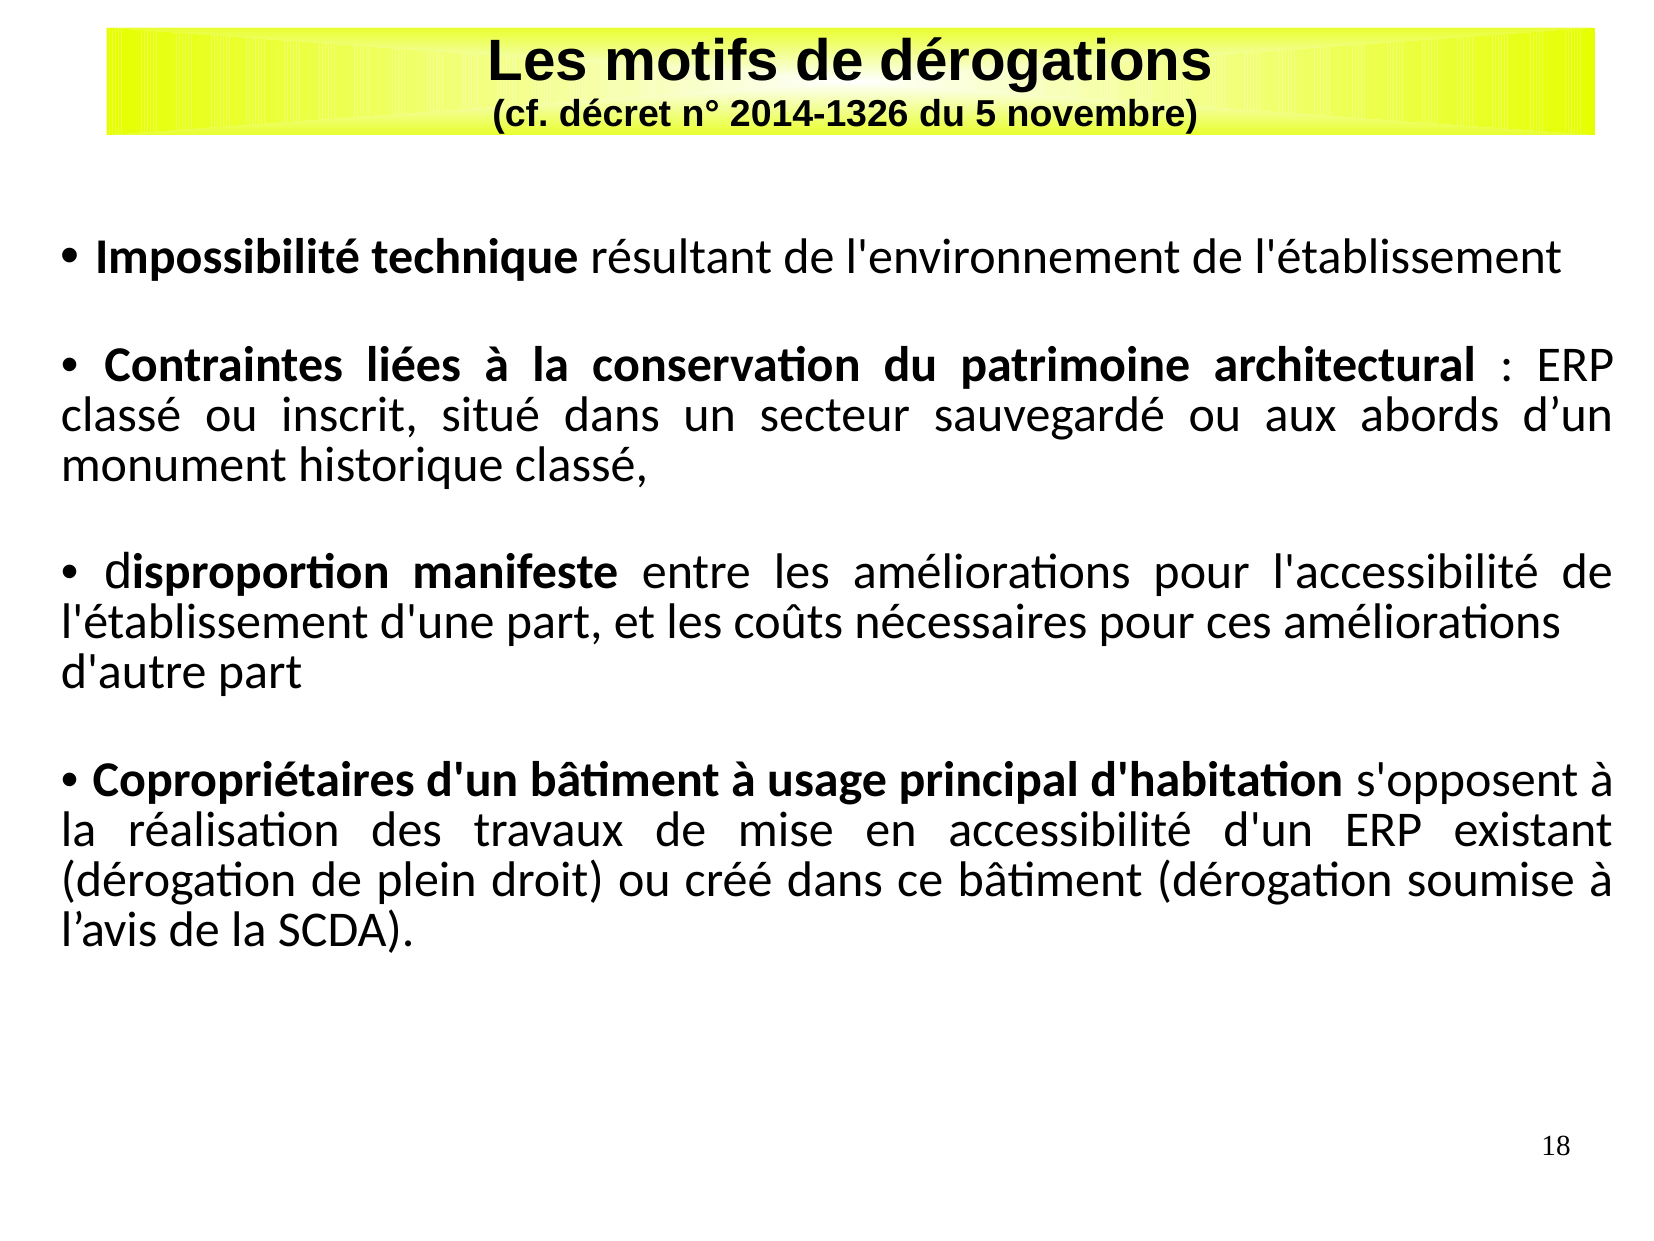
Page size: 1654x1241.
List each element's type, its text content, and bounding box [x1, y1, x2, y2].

text_box • Impossibilité technique résultant de l'environnement de l'établissement • Contraintes liées à la conservation du patrimoine architectural : ERP classé ou inscrit, situé dans un secteur sauvegardé ou aux abords d’un monument historique classé, • disproportion manifeste entre les améliorations pour l'accessibilité de l'établissement d'une part, et les coûts nécessaires pour ces améliorations d'autre part • Copropriétaires d'un bâtiment à usage principal d'habitation s'opposent à la réalisation des travaux de mise en accessibilité d'un ERP existant (dérogation de plein droit) ou créé dans ce bâtiment (dérogation soumise à l’avis de la SCDA). [46, 162, 1629, 1099]
title Les motifs de dérogations (cf. décret n° 2014-1326 du 5 novembre) [106, 27, 1595, 135]
